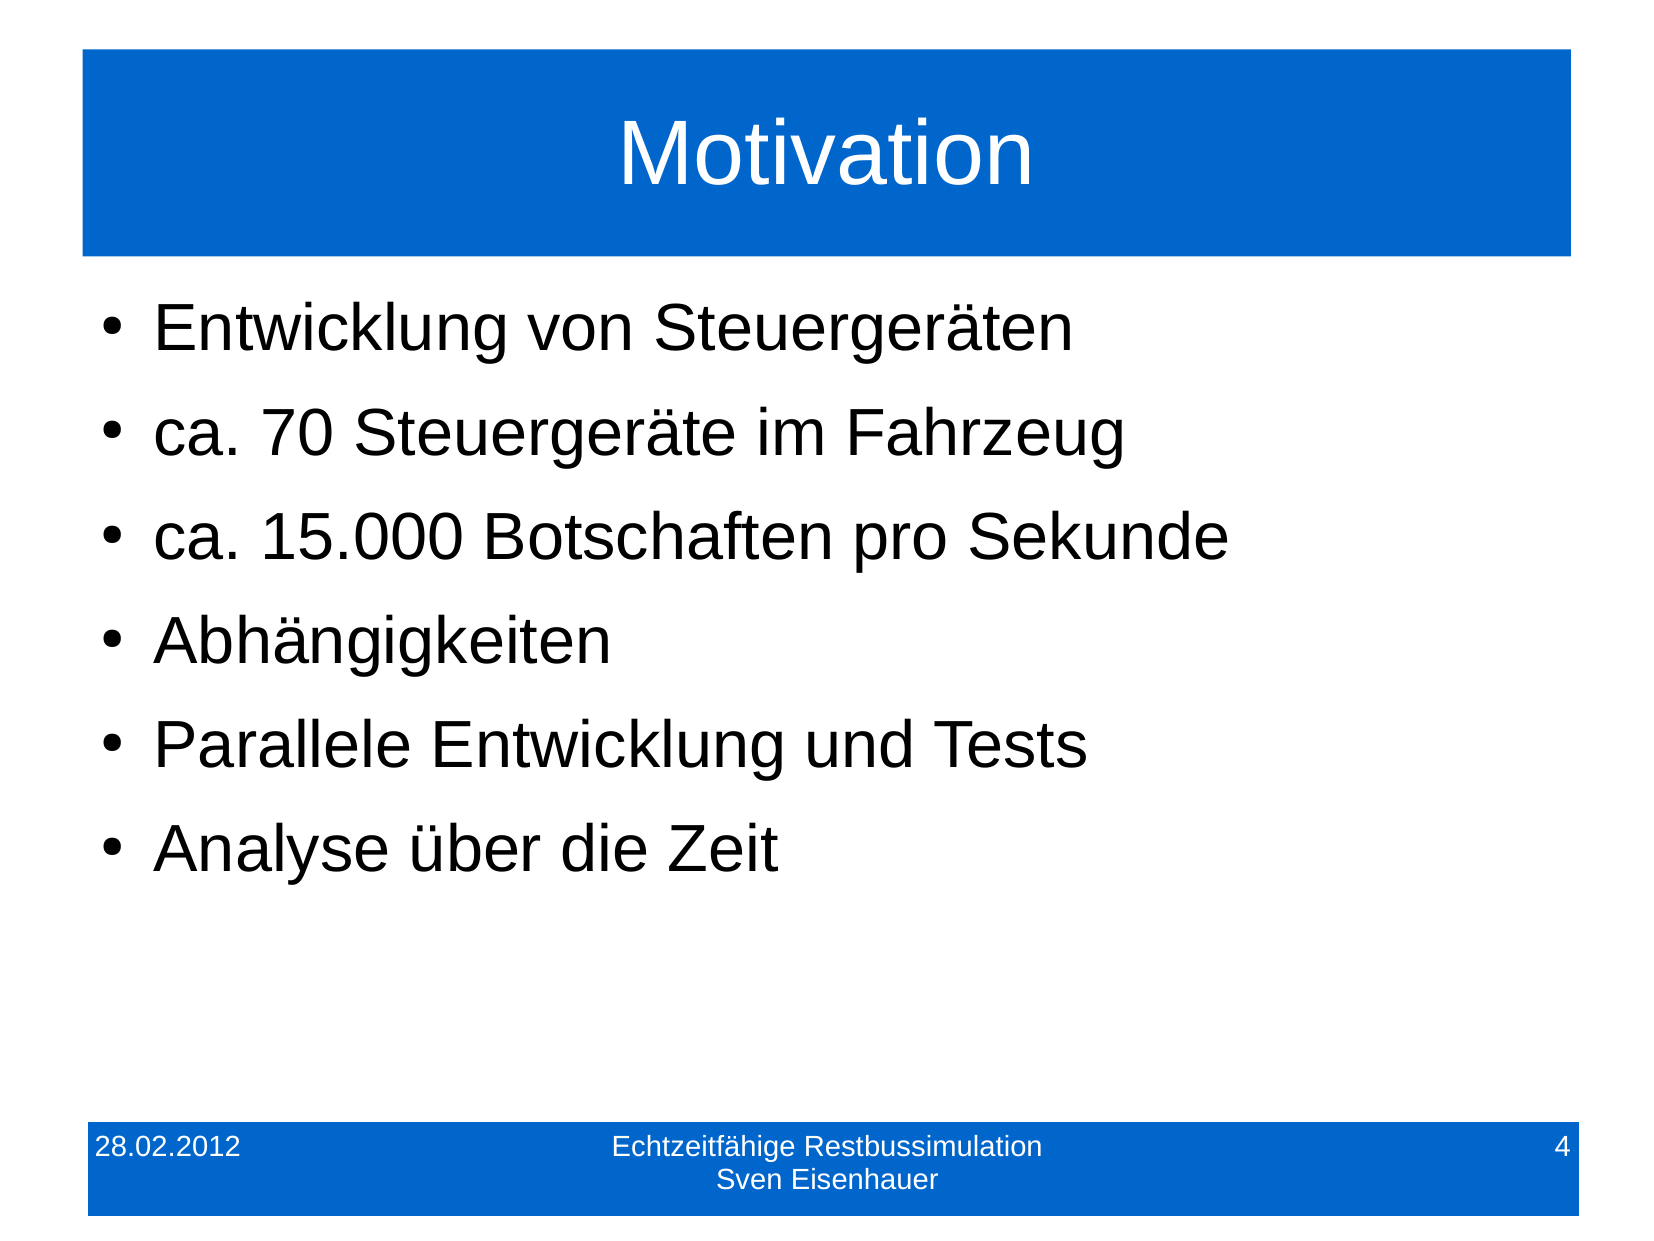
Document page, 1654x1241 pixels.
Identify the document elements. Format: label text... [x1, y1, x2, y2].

title Motivation [82, 49, 1571, 257]
list Entwicklung von Steuergeräten ca. 70 Steuergeräte im Fahrzeug ca. 15.000 Botschaften pro Sekunde Abhängigkeiten Parallele Entwicklung und Tests Analyse über die Zeit [82, 290, 1571, 1109]
